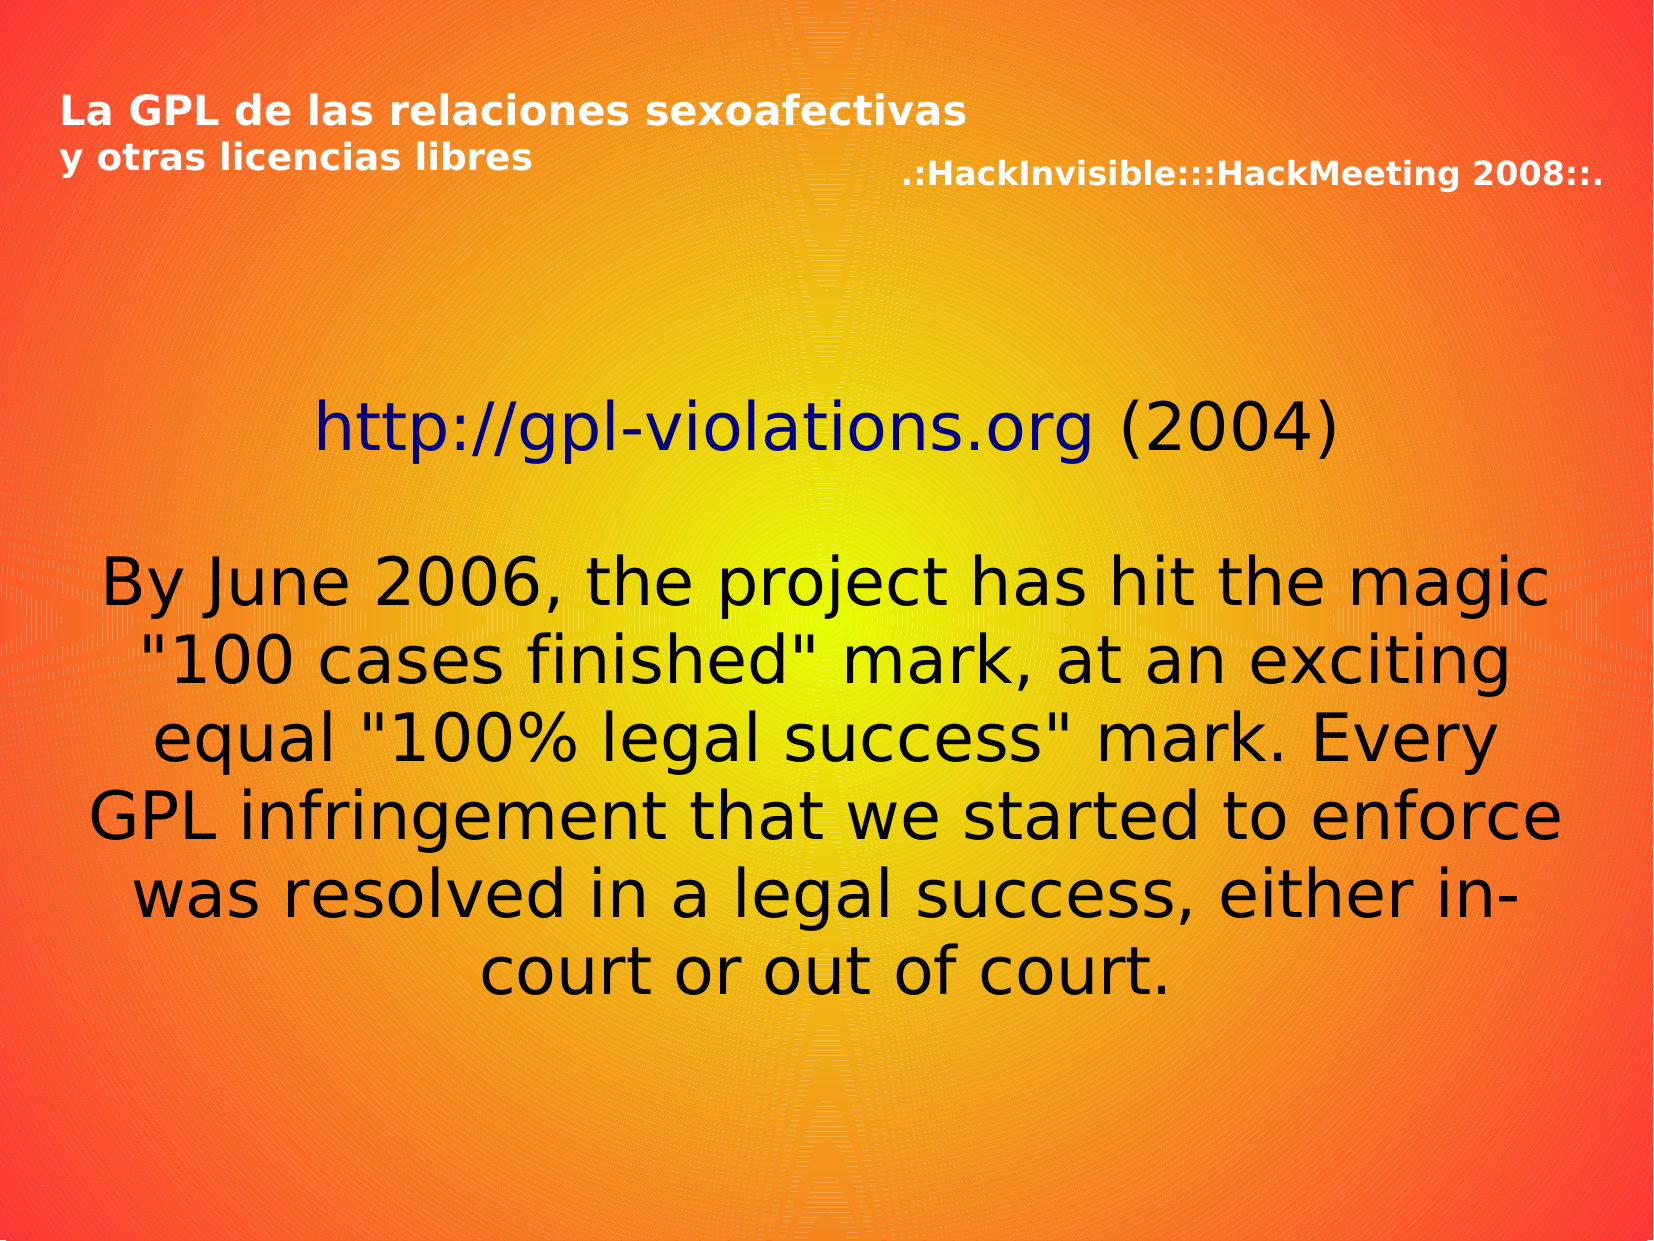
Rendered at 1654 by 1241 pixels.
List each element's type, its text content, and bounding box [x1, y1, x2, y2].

title La GPL de las relaciones sexoafectivas y otras licencias libres [59, 59, 1595, 207]
subtitle http://gpl-violations.org (2004) By June 2006, the project has hit the magic "100 cases finished" mark, at an exciting equal "100% legal success" mark. Every GPL infringement that we started to enforce was resolved in a legal success, either in-court or out of court. [82, 297, 1571, 1102]
text_box .:HackInvisible:::HackMeeting 2008::. [885, 147, 1607, 201]
